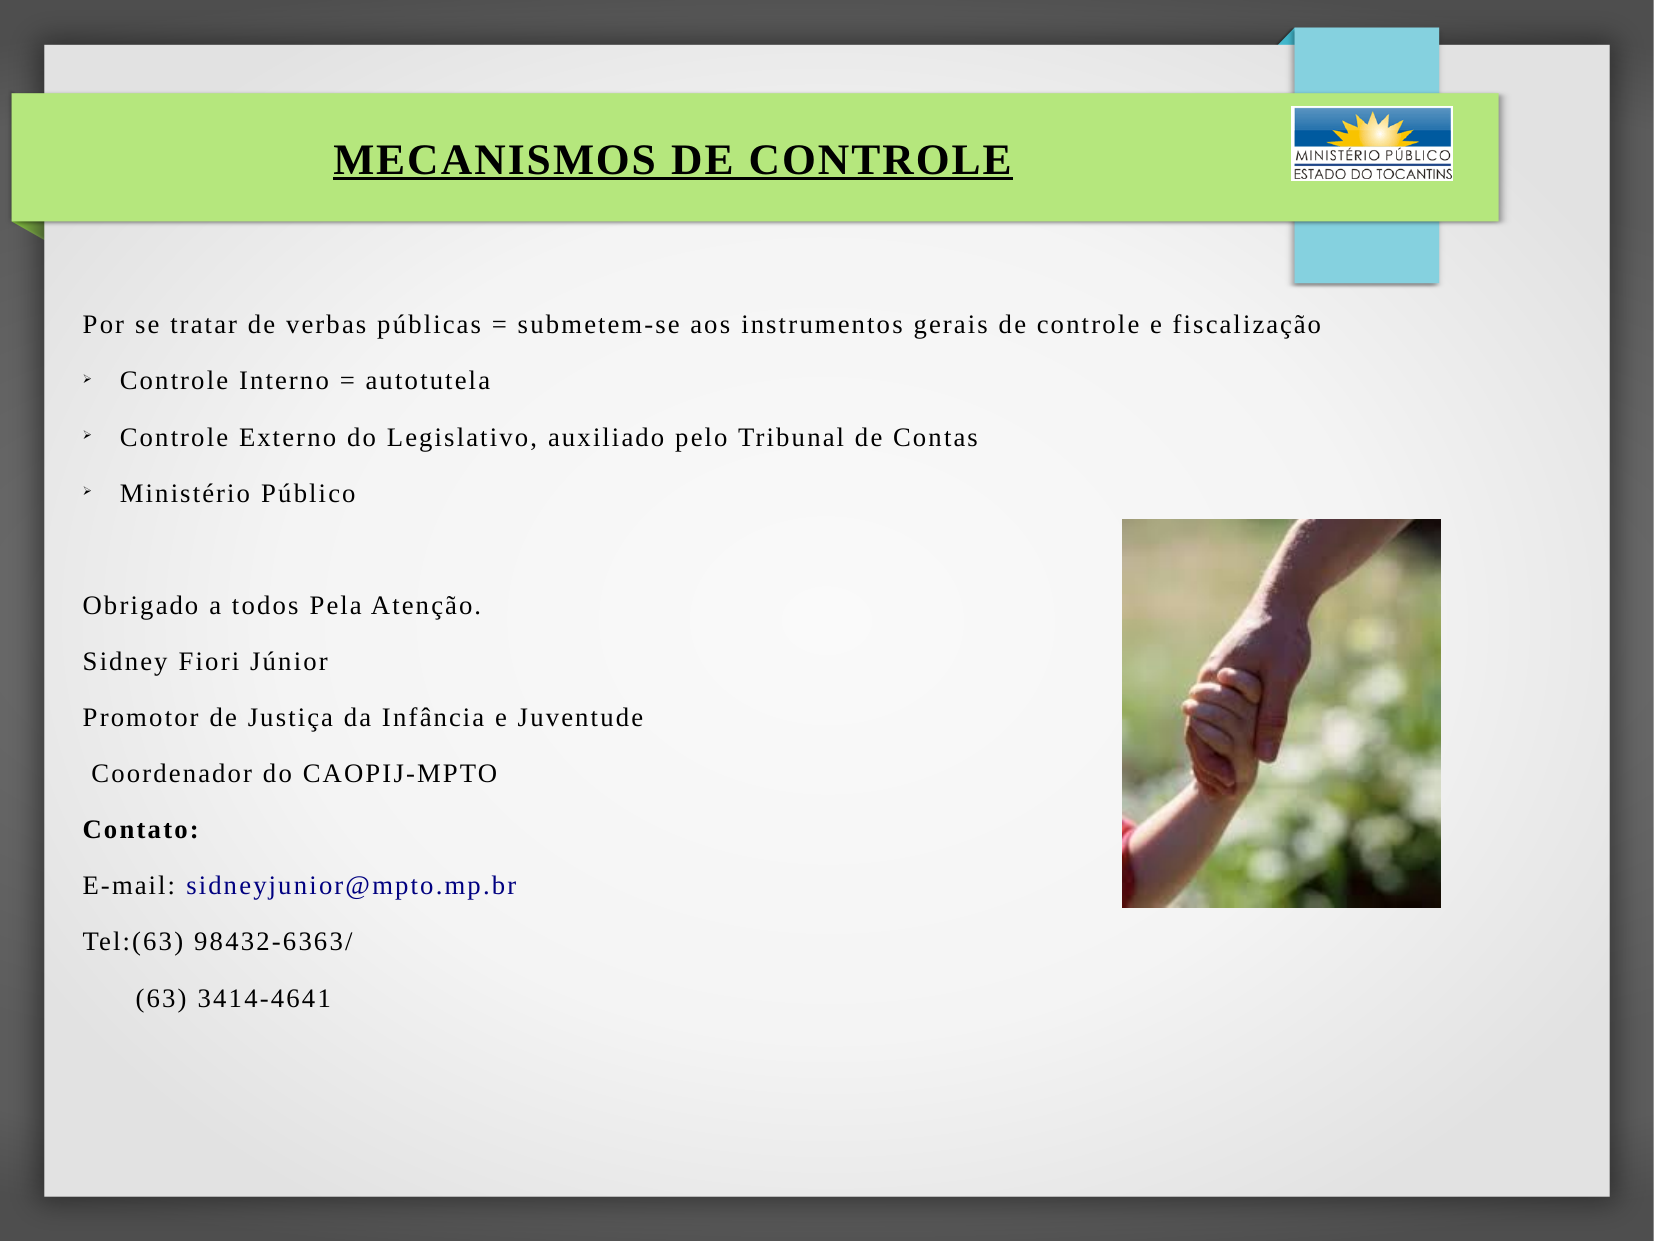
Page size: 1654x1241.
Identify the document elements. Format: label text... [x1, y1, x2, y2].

picture [0, 0, 1654, 1241]
title MECANISMOS DE CONTROLE [82, 94, 1264, 213]
list Por se tratar de verbas públicas = submetem-se aos instrumentos gerais de controle e fiscalização Controle Interno = autotutela Controle Externo do Legislativo, auxiliado pelo Tribunal de Contas Ministério Público Obrigado a todos Pela Atenção. Sidney Fiori Júnior Promotor de Justiça da Infância e Juventude Coordenador do CAOPIJ-MPTO Contato: E-mail: sidneyjunior@mpto.mp.br Tel:(63) 98432-6363/ (63) 3414-4641 [82, 295, 1571, 1015]
